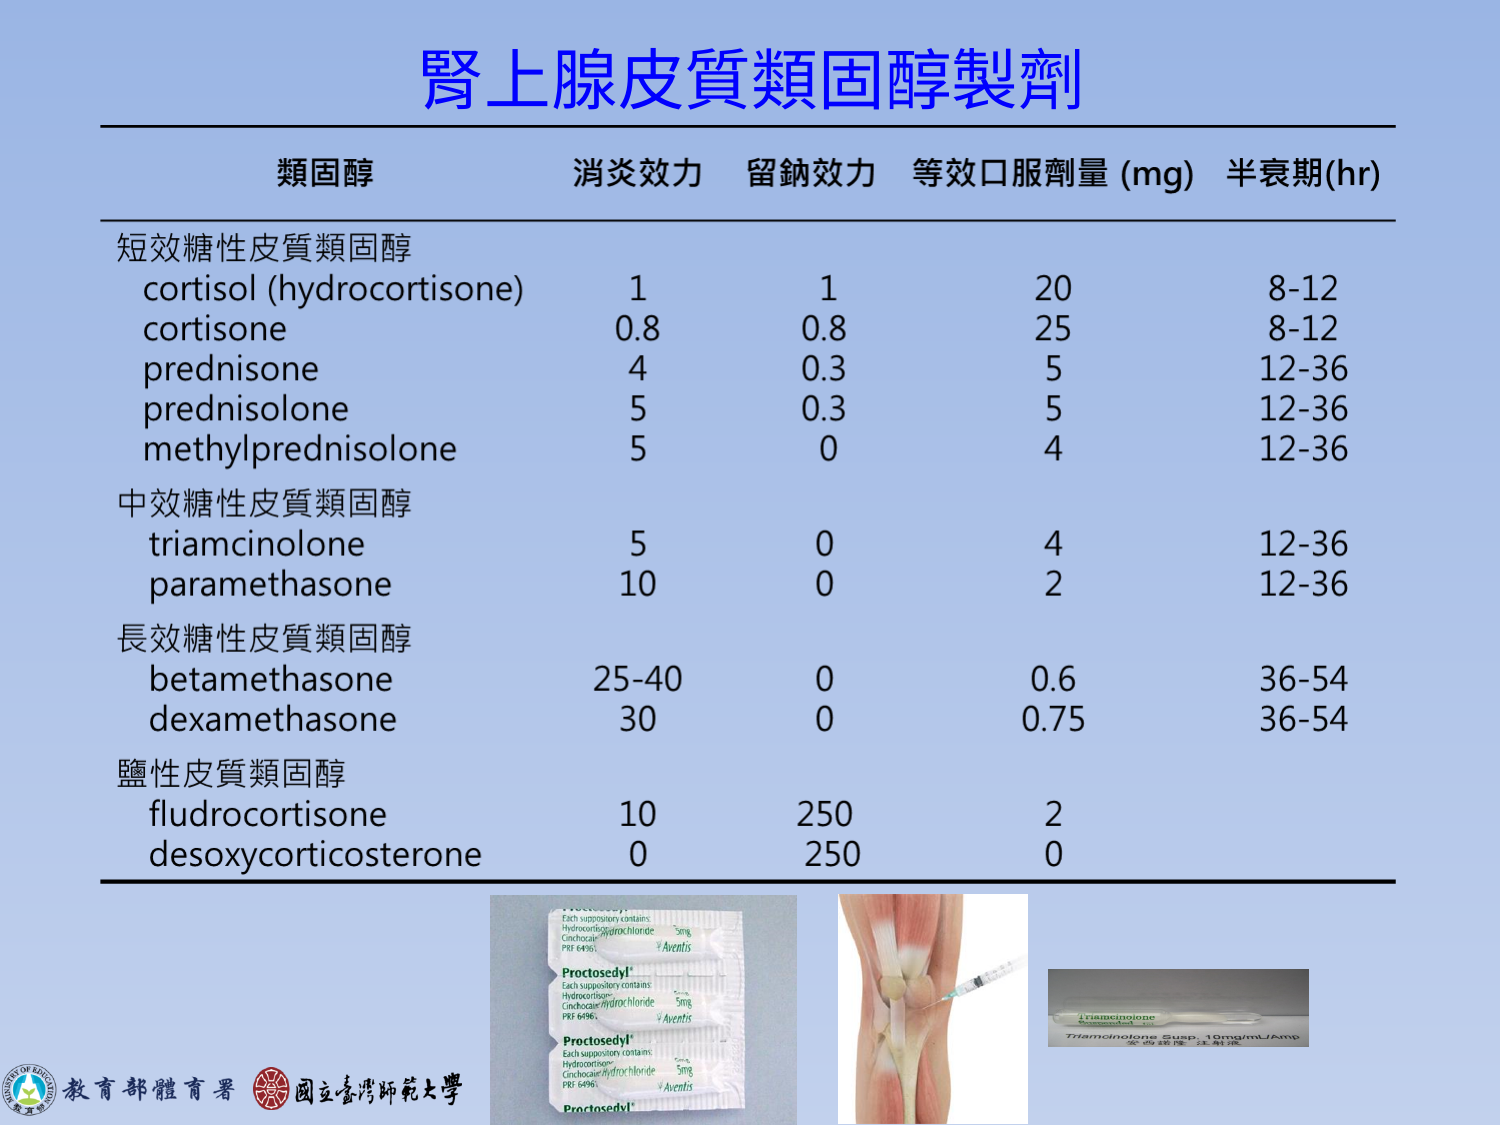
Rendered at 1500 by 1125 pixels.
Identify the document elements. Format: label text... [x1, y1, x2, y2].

picture [490, 895, 797, 1125]
picture [1048, 969, 1309, 1047]
picture [95, 126, 1403, 1125]
title 腎上腺皮質類固醇製劑 [76, 30, 1427, 112]
